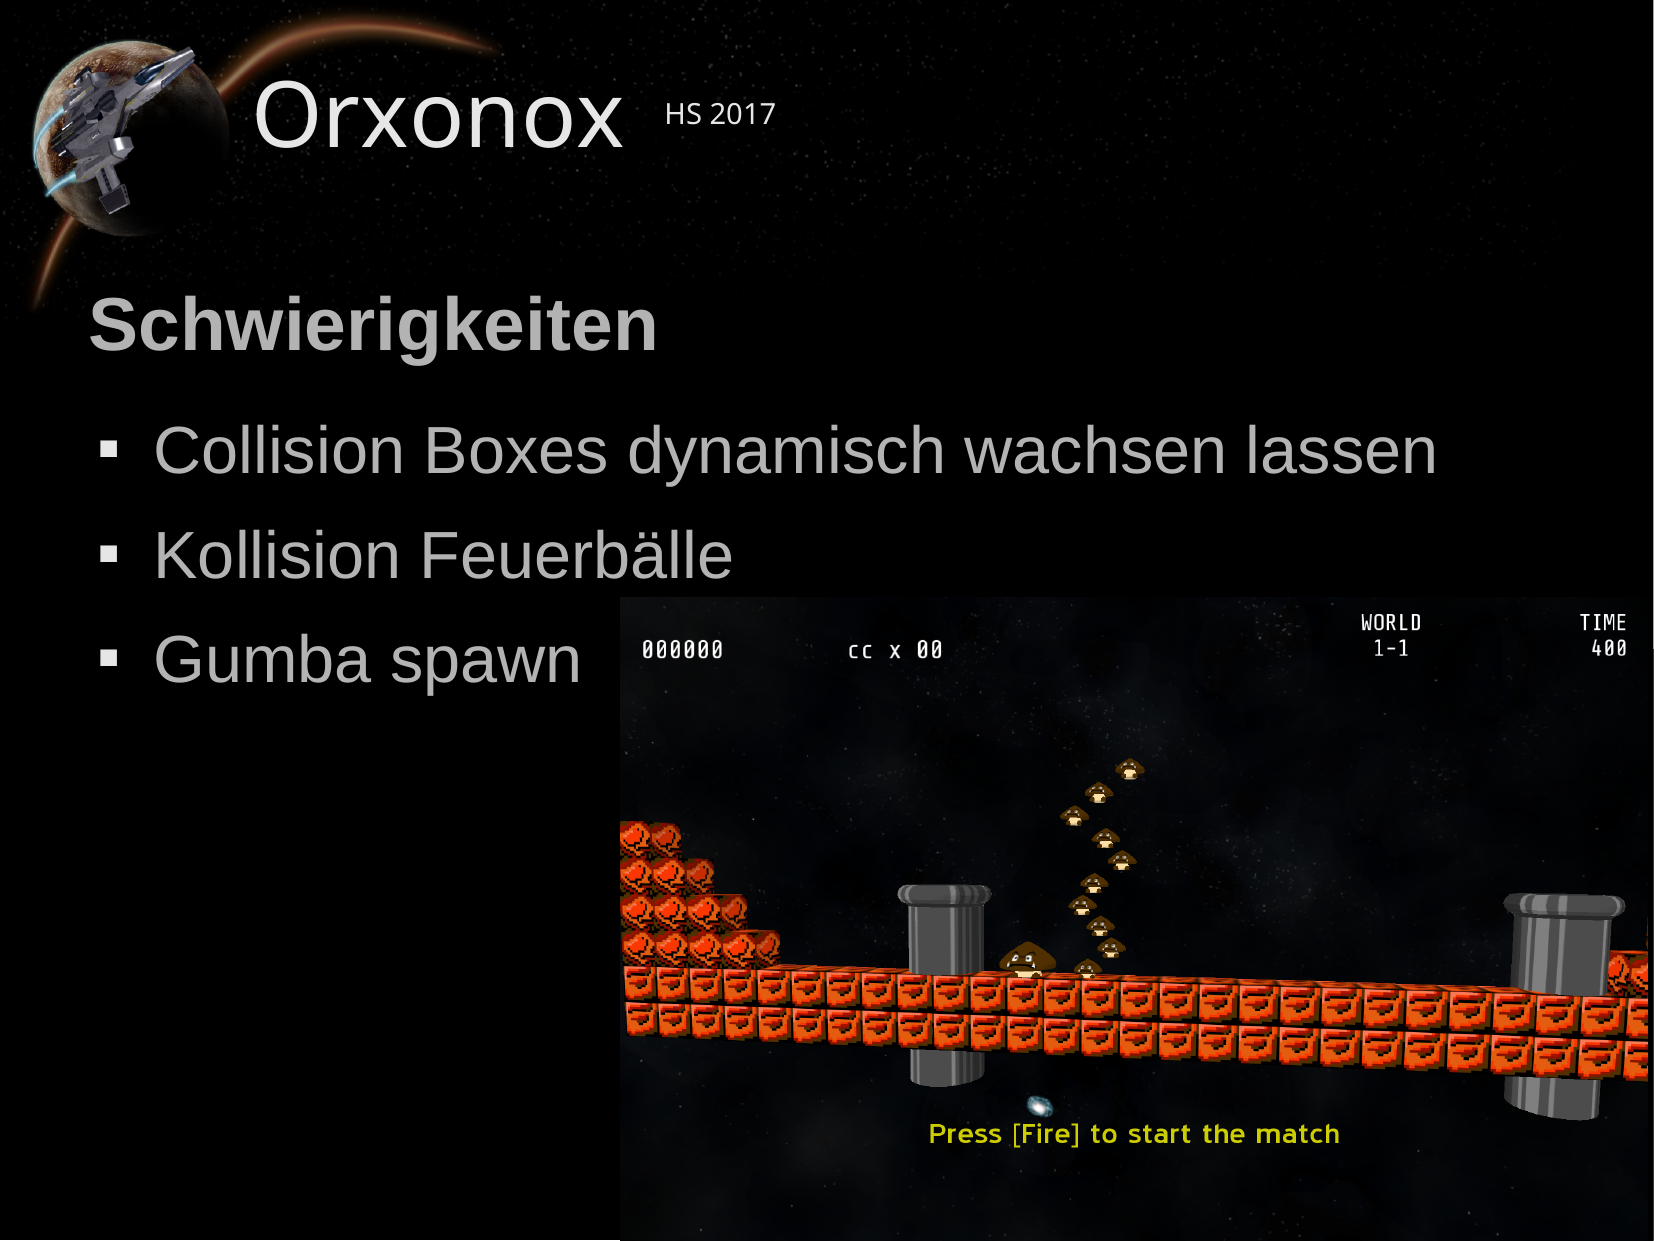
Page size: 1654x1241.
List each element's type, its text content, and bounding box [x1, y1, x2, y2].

list Collision Boxes dynamisch wachsen lassen Kollision Feuerbälle Gumba spawn [82, 413, 1571, 1133]
picture [0, 0, 1607, 443]
picture [620, 597, 1654, 1241]
title Schwierigkeiten [88, 265, 1577, 384]
